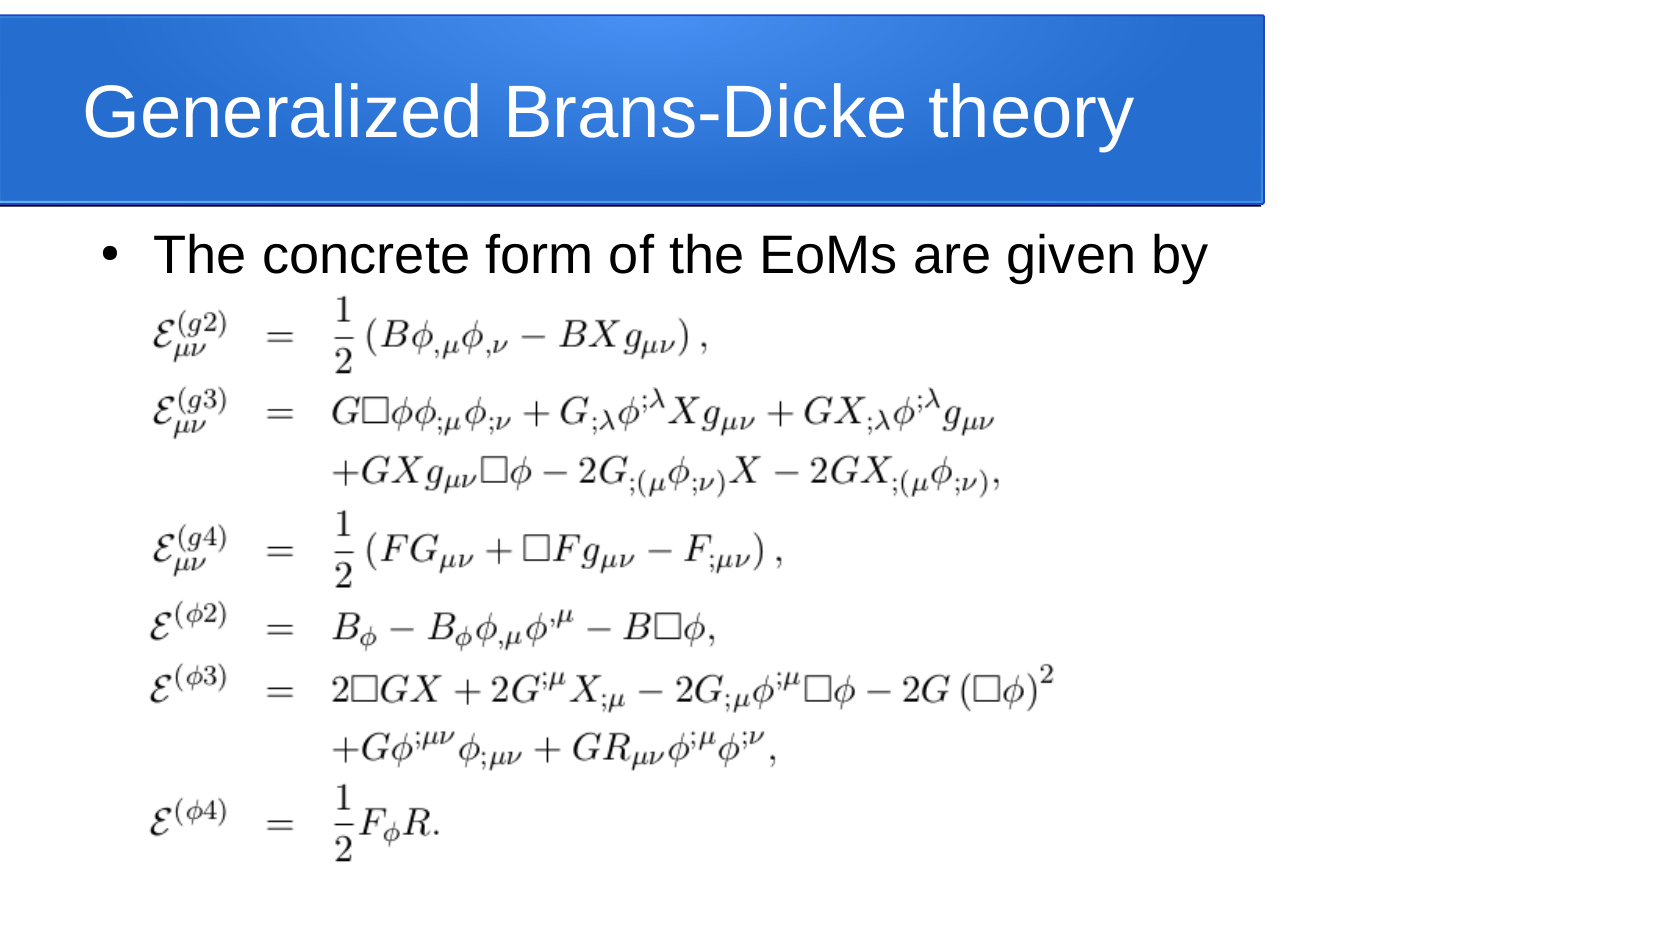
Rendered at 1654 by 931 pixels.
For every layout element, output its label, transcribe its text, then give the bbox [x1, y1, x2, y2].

title Generalized Brans-Dicke theory [82, 35, 1235, 189]
picture [131, 289, 1063, 875]
list The concrete form of the EoMs are given by [82, 224, 1571, 764]
